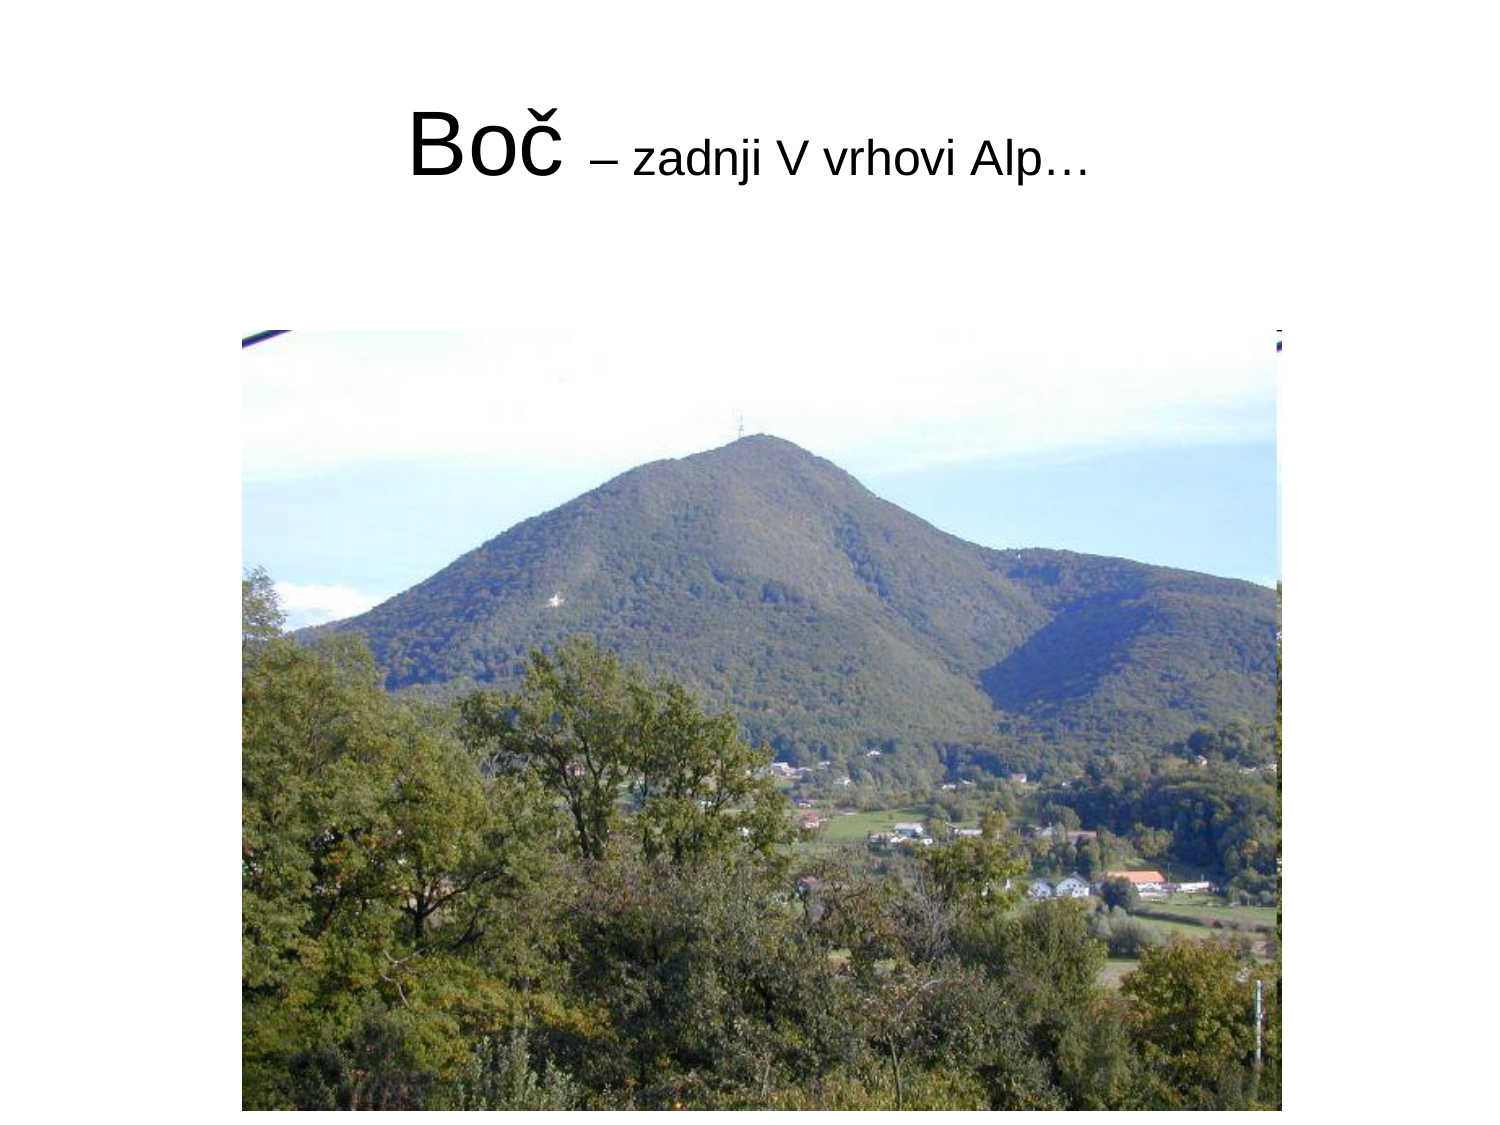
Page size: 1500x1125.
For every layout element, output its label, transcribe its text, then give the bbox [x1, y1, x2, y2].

title Boč – zadnji V vrhovi Alp… [75, 45, 1426, 233]
picture [242, 330, 1282, 1111]
